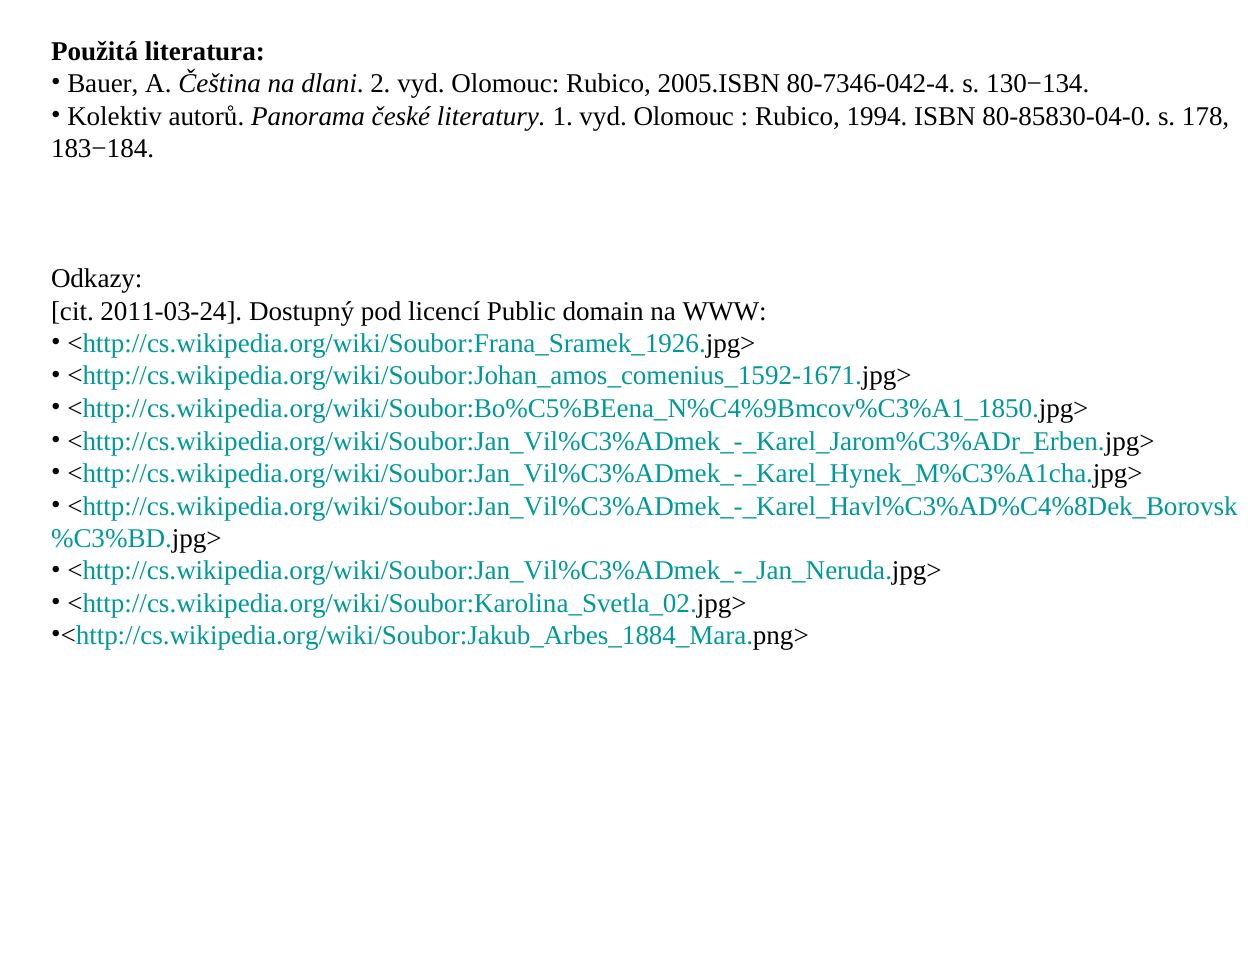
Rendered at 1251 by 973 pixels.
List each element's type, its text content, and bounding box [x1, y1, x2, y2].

text_box Použitá literatura: Bauer, A. Čeština na dlani. 2. vyd. Olomouc: Rubico, 2005.ISBN 80-7346-042-4. s. 130−134. Kolektiv autorů. Panorama české literatury. 1. vyd. Olomouc : Rubico, 1994. ISBN 80-85830-04-0. s. 178, 183−184. Odkazy: [cit. 2011-03-24]. Dostupný pod licencí Public domain na WWW: <http://cs.wikipedia.org/wiki/Soubor:Frana_Sramek_1926.jpg> <http://cs.wikipedia.org/wiki/Soubor:Johan_amos_comenius_1592-1671.jpg> <http://cs.wikipedia.org/wiki/Soubor:Bo%C5%BEena_N%C4%9Bmcov%C3%A1_1850.jpg> <http://cs.wikipedia.org/wiki/Soubor:Jan_Vil%C3%ADmek_-_Karel_Jarom%C3%ADr_Erben.jpg> <http://cs.wikipedia.org/wiki/Soubor:Jan_Vil%C3%ADmek_-_Karel_Hynek_M%C3%A1cha.jpg> <http://cs.wikipedia.org/wiki/Soubor:Jan_Vil%C3%ADmek_-_Karel_Havl%C3%AD%C4%8Dek_Borovsk%C3%BD.jpg> <http://cs.wikipedia.org/wiki/Soubor:Jan_Vil%C3%ADmek_-_Jan_Neruda.jpg> <http://cs.wikipedia.org/wiki/Soubor:Karolina_Svetla_02.jpg> <http://cs.wikipedia.org/wiki/Soubor:Jakub_Arbes_1884_Mara.png> [36, 25, 1251, 659]
